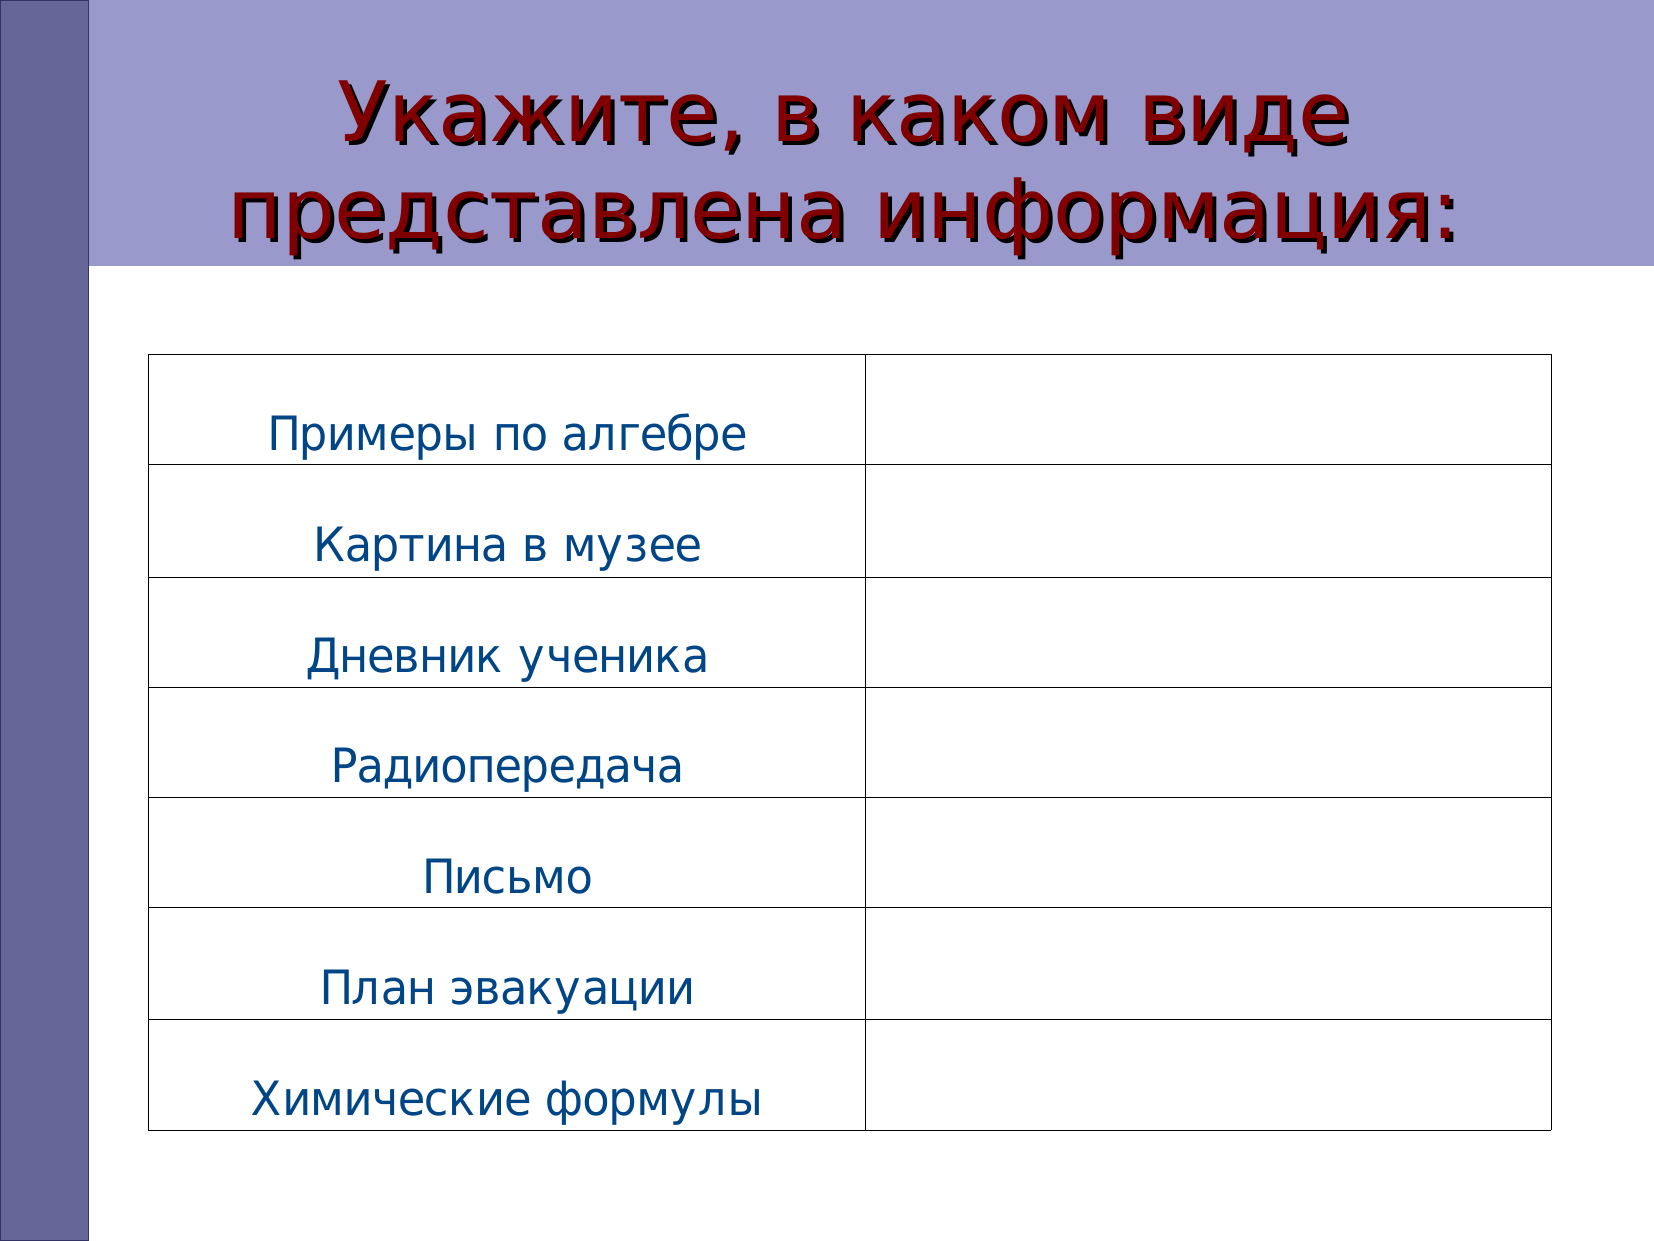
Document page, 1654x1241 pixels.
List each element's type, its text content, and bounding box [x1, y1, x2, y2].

chart [147, 354, 1610, 1227]
text_box Укажите, в каком виде представлена информация: [88, 56, 1600, 266]
